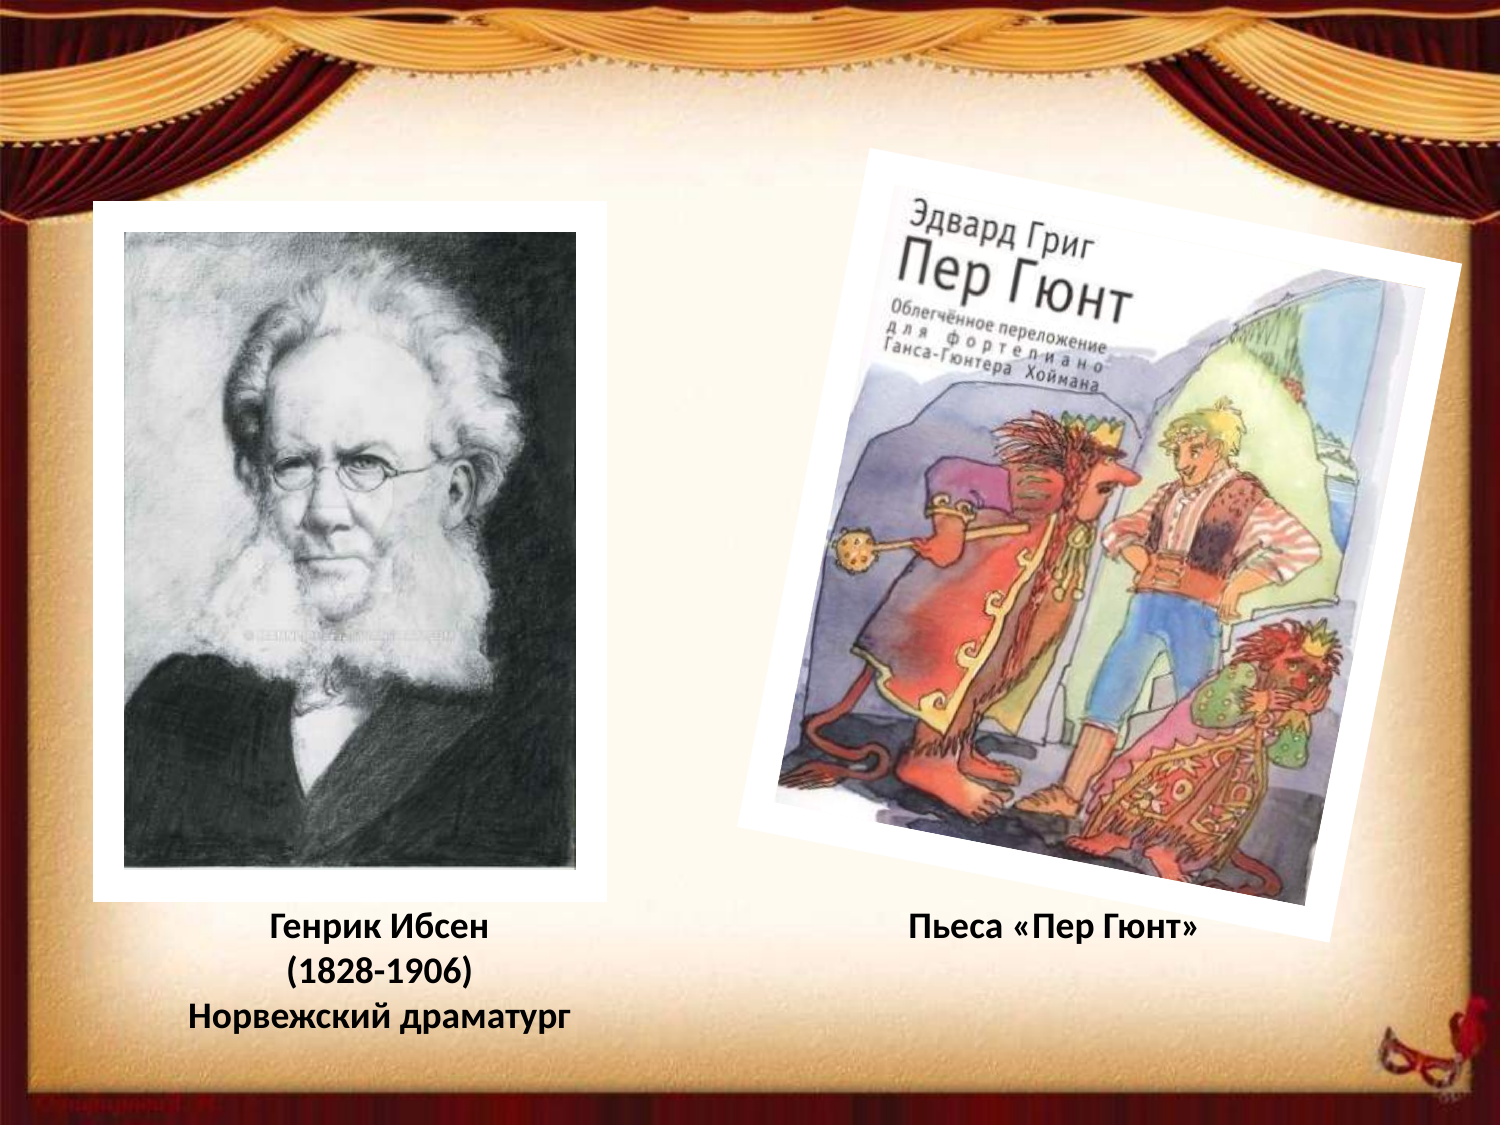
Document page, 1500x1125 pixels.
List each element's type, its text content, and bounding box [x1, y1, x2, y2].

text_box Пьеса «Пер Гюнт» [893, 893, 1216, 954]
picture [0, 0, 1500, 1125]
text_box Генрик Ибсен (1828-1906) Норвежский драматург [173, 893, 587, 1044]
